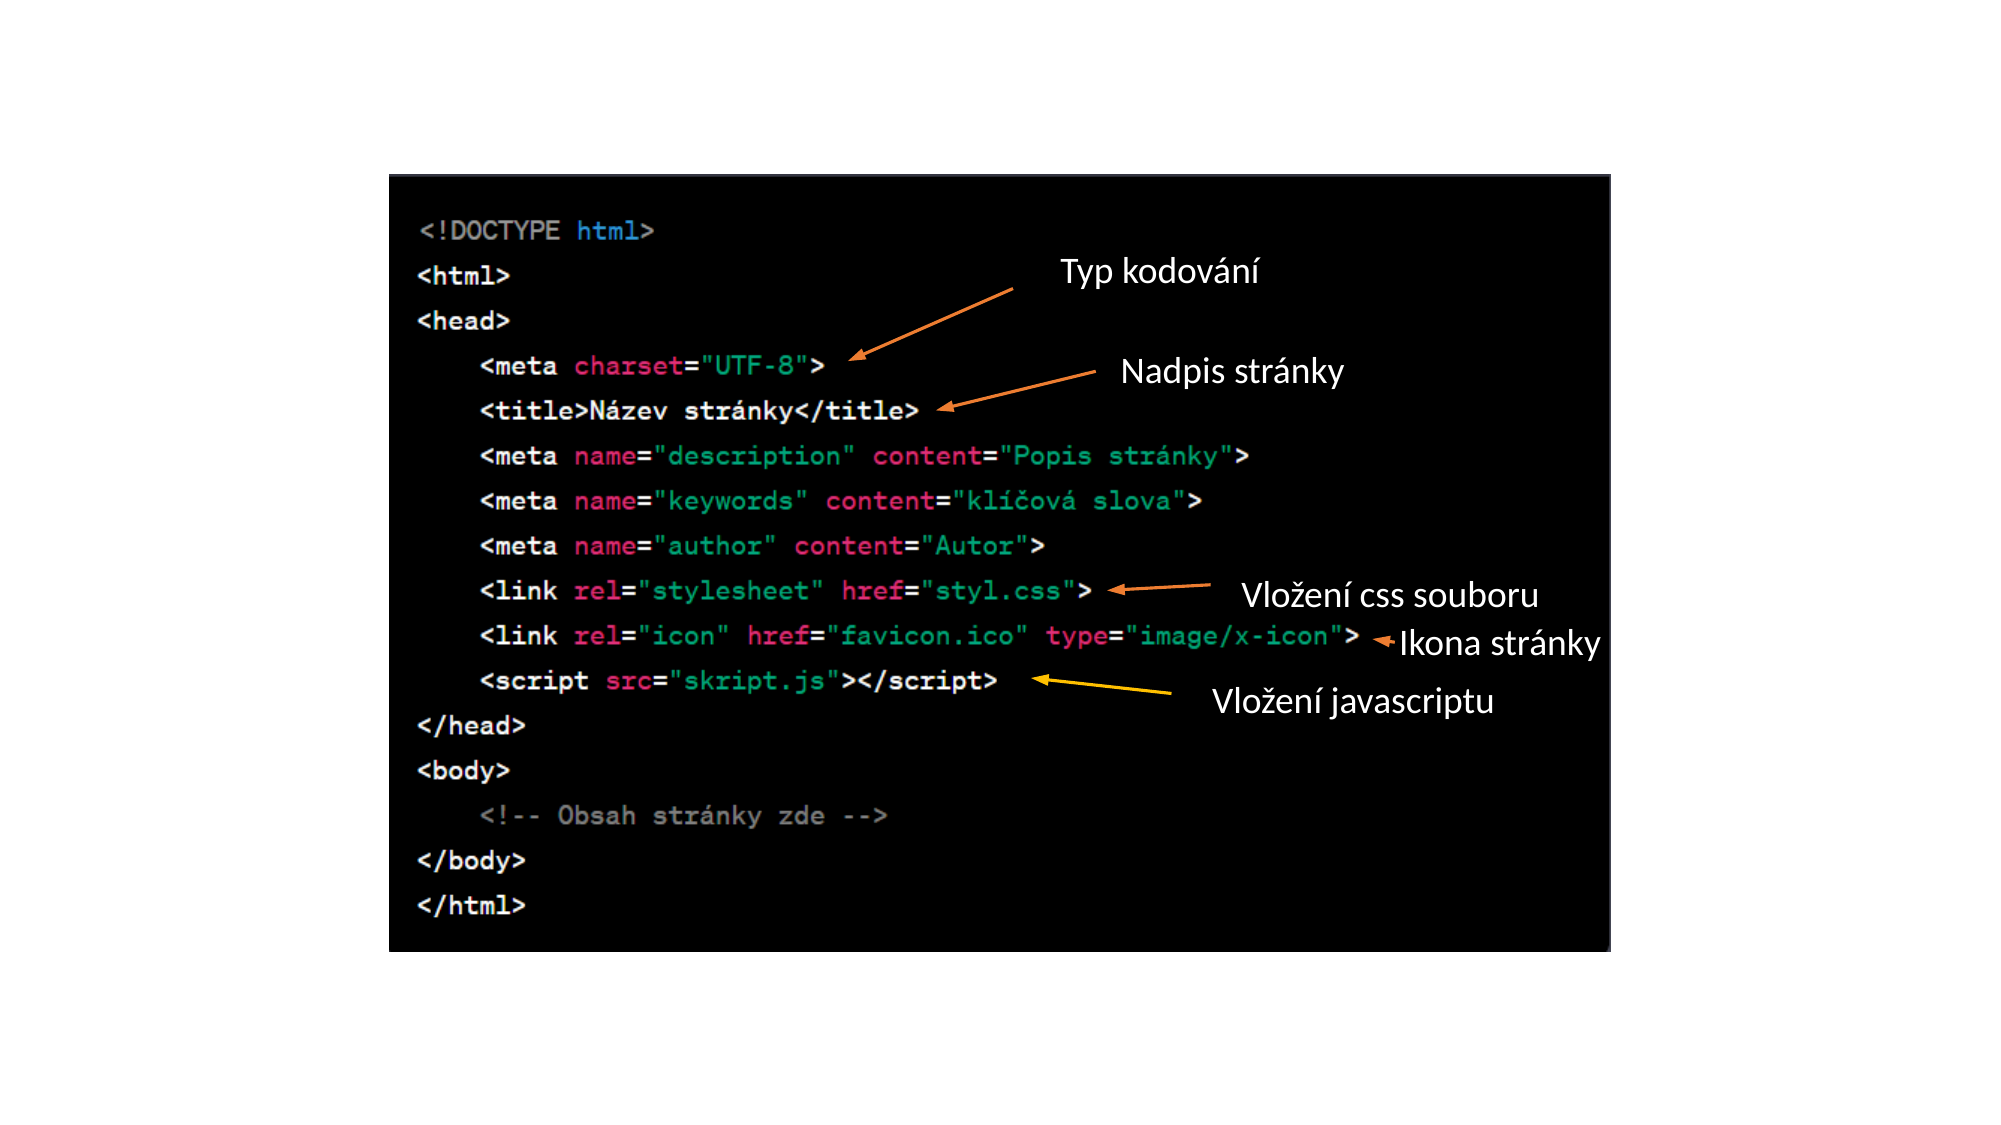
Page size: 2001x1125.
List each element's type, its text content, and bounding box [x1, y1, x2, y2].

picture [389, 174, 1611, 952]
text_box Nadpis stránky [1105, 338, 1467, 400]
text_box Vložení javascriptu [1197, 668, 1547, 729]
text_box Typ kodování [1045, 238, 1409, 299]
text_box Vložení css souboru [1226, 562, 1583, 623]
text_box Ikona stránky [1384, 610, 1644, 672]
